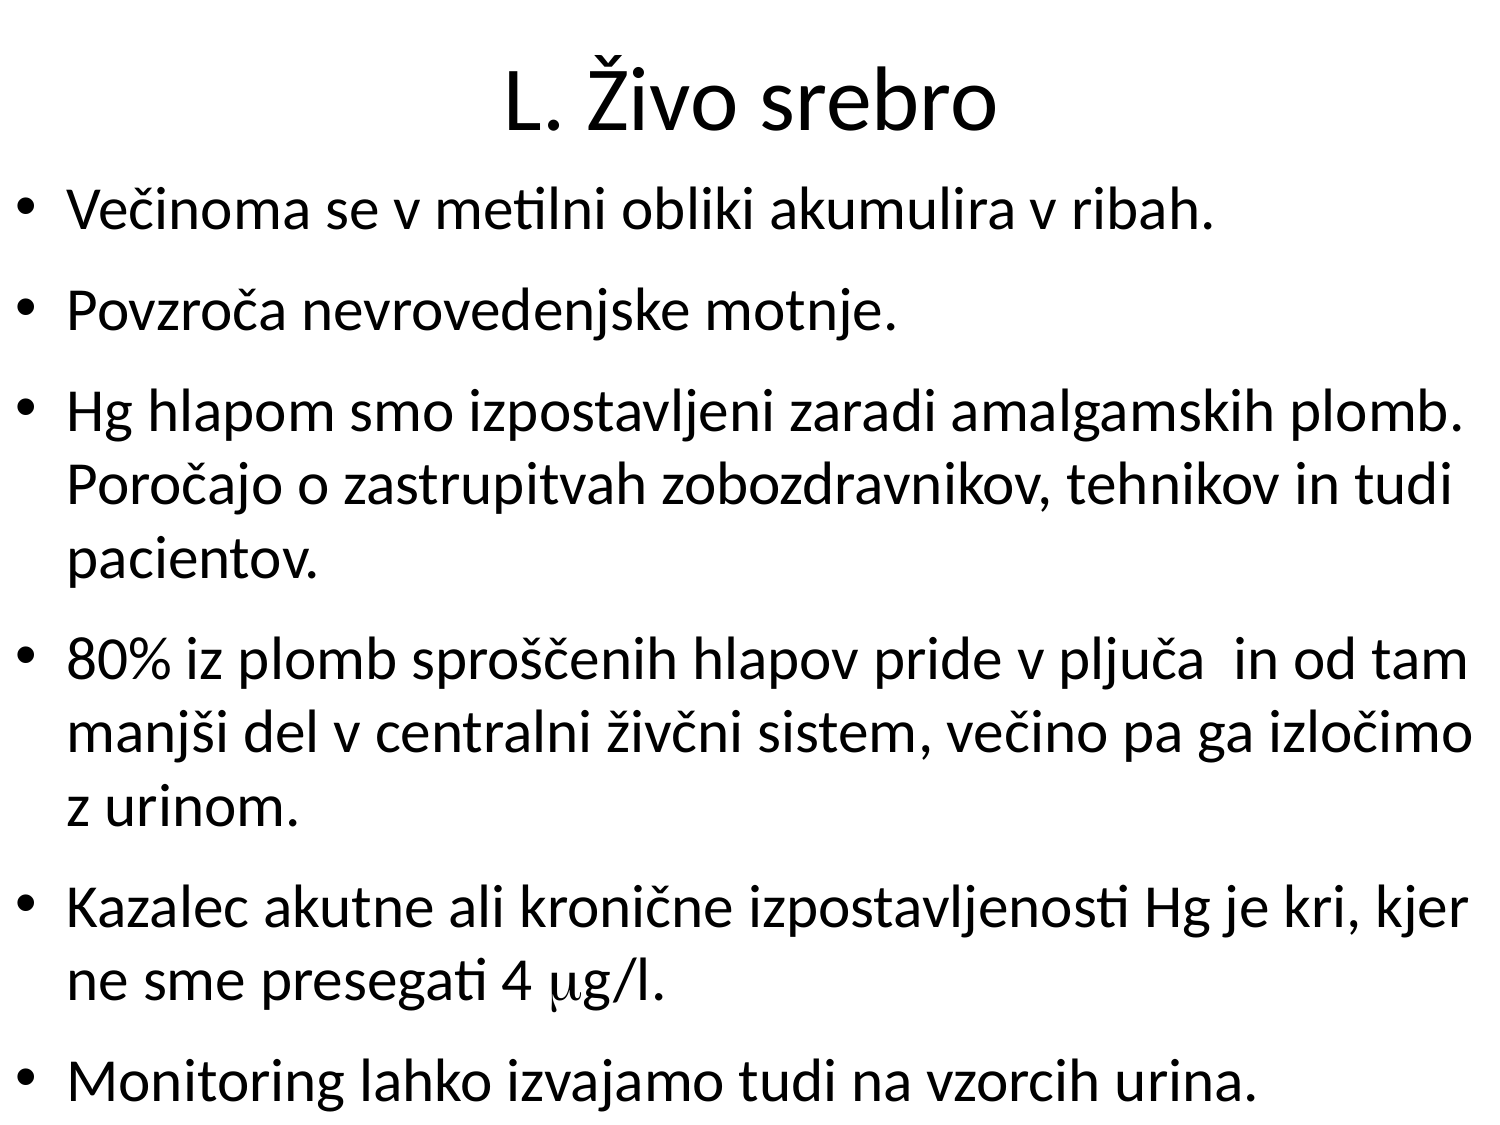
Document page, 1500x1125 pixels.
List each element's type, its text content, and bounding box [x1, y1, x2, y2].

list Večinoma se v metilni obliki akumulira v ribah. Povzroča nevrovedenjske motnje. Hg hlapom smo izpostavljeni zaradi amalgamskih plomb. Poročajo o zastrupitvah zobozdravnikov, tehnikov in tudi pacientov. 80% iz plomb sproščenih hlapov pride v pljuča in od tam manjši del v centralni živčni sistem, večino pa ga izločimo z urinom. Kazalec akutne ali kronične izpostavljenosti Hg je kri, kjer ne sme presegati 4 g/l. Monitoring lahko izvajamo tudi na vzorcih urina. [0, 160, 1500, 1125]
title L. Živo srebro [76, 0, 1427, 160]
